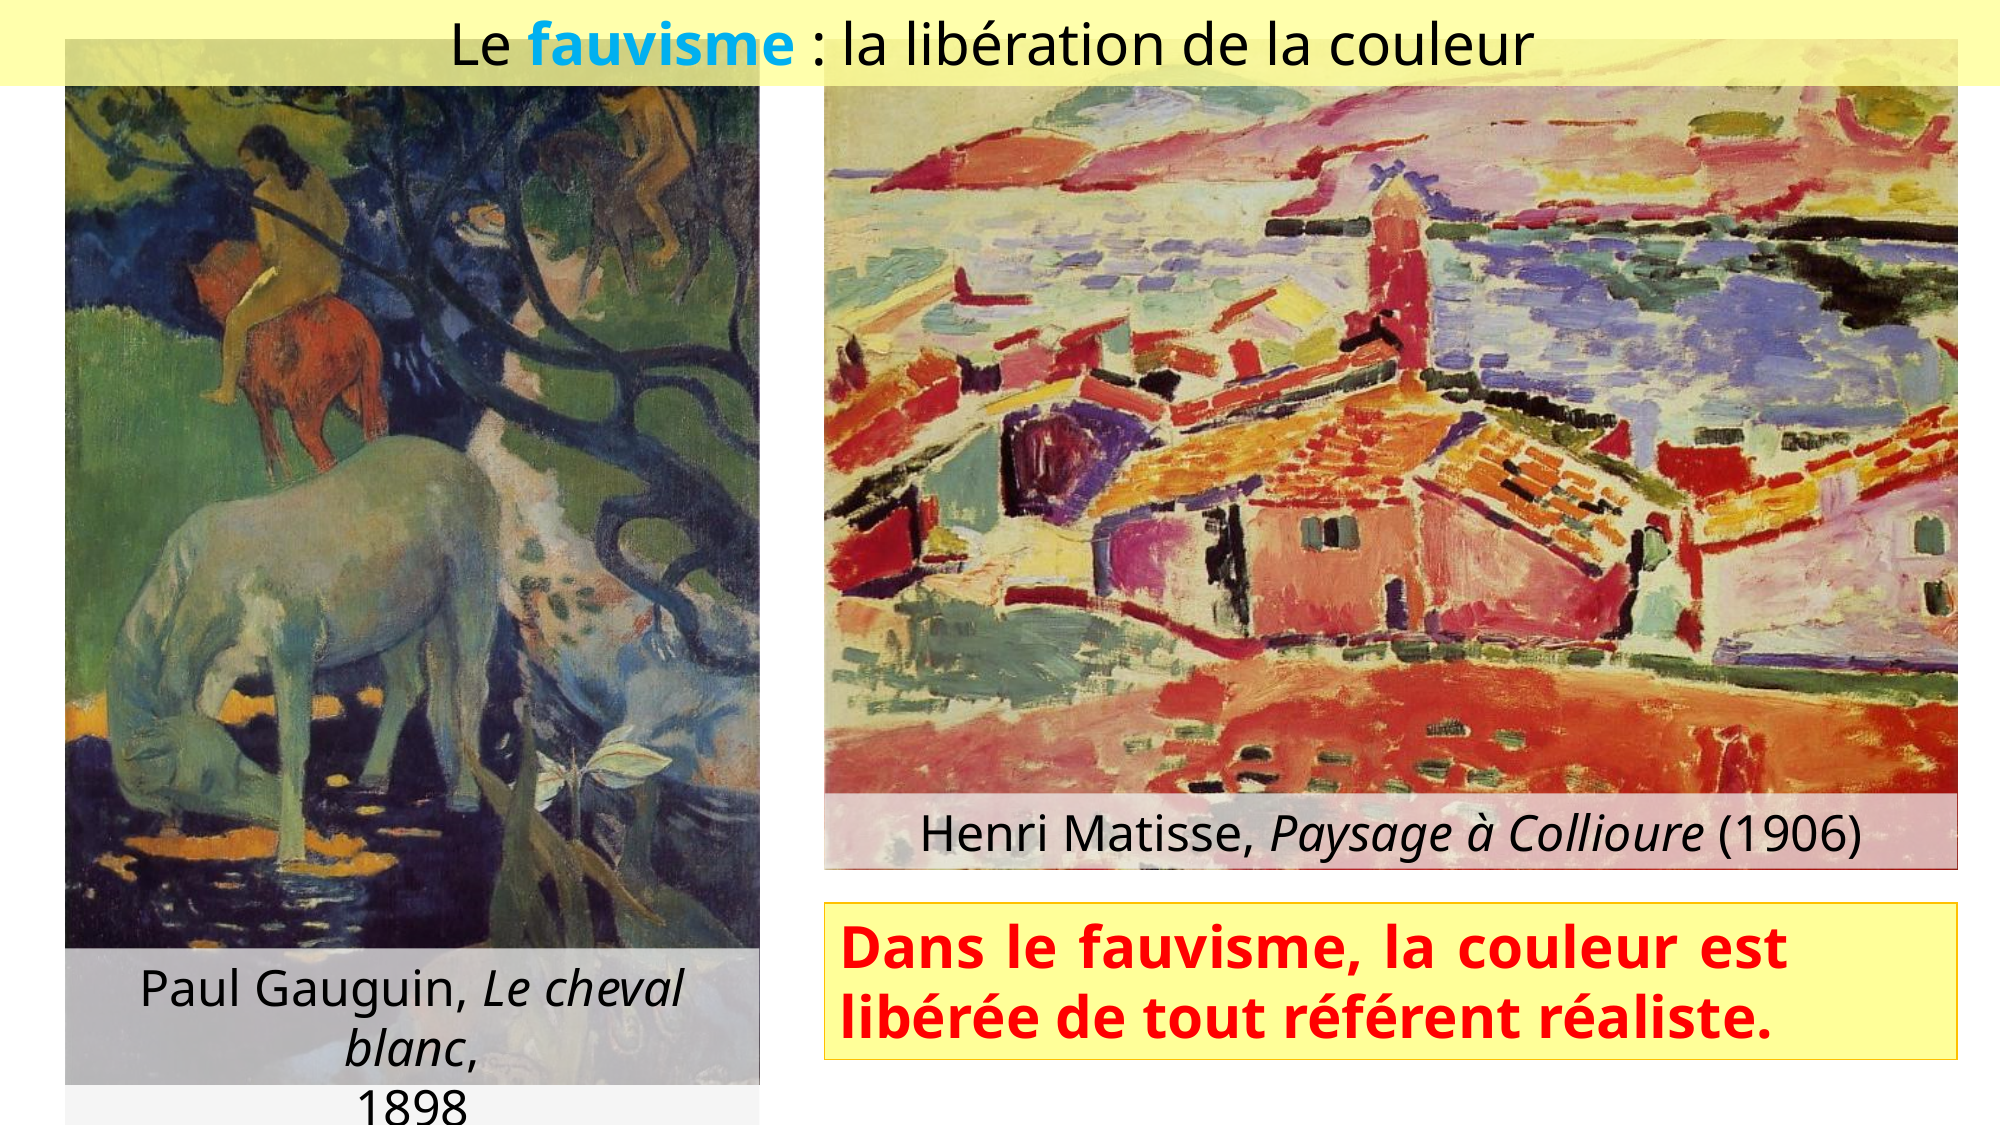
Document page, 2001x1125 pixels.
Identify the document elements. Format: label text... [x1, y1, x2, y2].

text_box Henri Matisse, Paysage à Collioure (1906) [825, 793, 1957, 869]
text_box Dans le fauvisme, la couleur est libérée de tout référent réaliste. [824, 902, 1958, 1060]
picture [65, 86, 760, 1085]
picture [824, 86, 1958, 870]
text_box Paul Gauguin, Le cheval blanc, 1898 [65, 948, 759, 1125]
text_box Le fauvisme : la libération de la couleur [0, 0, 2000, 86]
